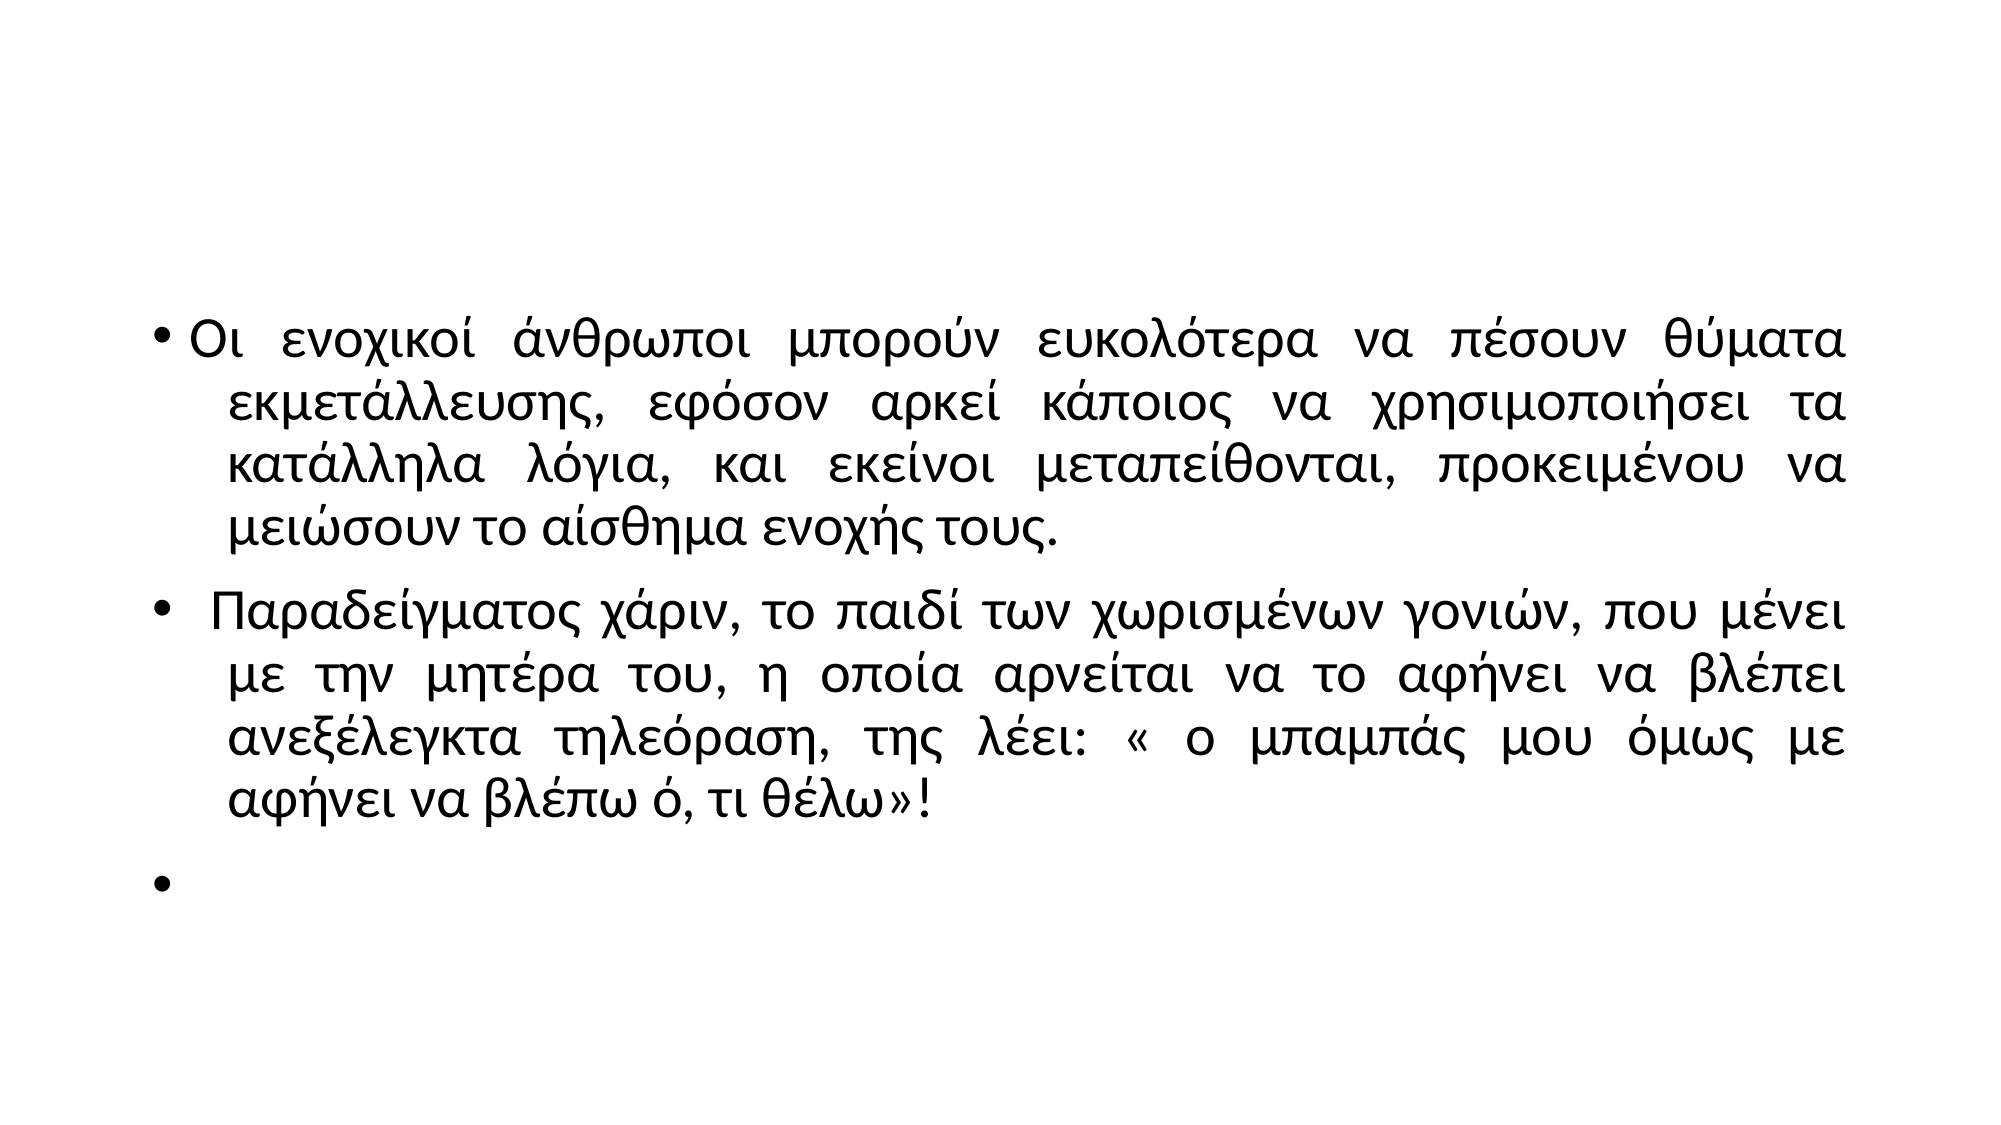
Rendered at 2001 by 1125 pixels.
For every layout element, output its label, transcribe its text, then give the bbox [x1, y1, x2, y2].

list Οι ενοχικοί άνθρωποι μπορούν ευκολότερα να πέσουν θύματα εκμετάλλευσης, εφόσον αρκεί κάποιος να χρησιμοποιήσει τα κατάλληλα λόγια, και εκείνοι μεταπείθονται, προκειμένου να μειώσουν το αίσθημα ενοχής τους. Παραδείγματος χάριν, το παιδί των χωρισμένων γονιών, που μένει με την μητέρα του, η οποία αρνείται να το αφήνει να βλέπει ανεξέλεγκτα τηλεόραση, της λέει: « ο μπαμπάς μου όμως με αφήνει να βλέπω ό, τι θέλω»! [137, 299, 1863, 1014]
